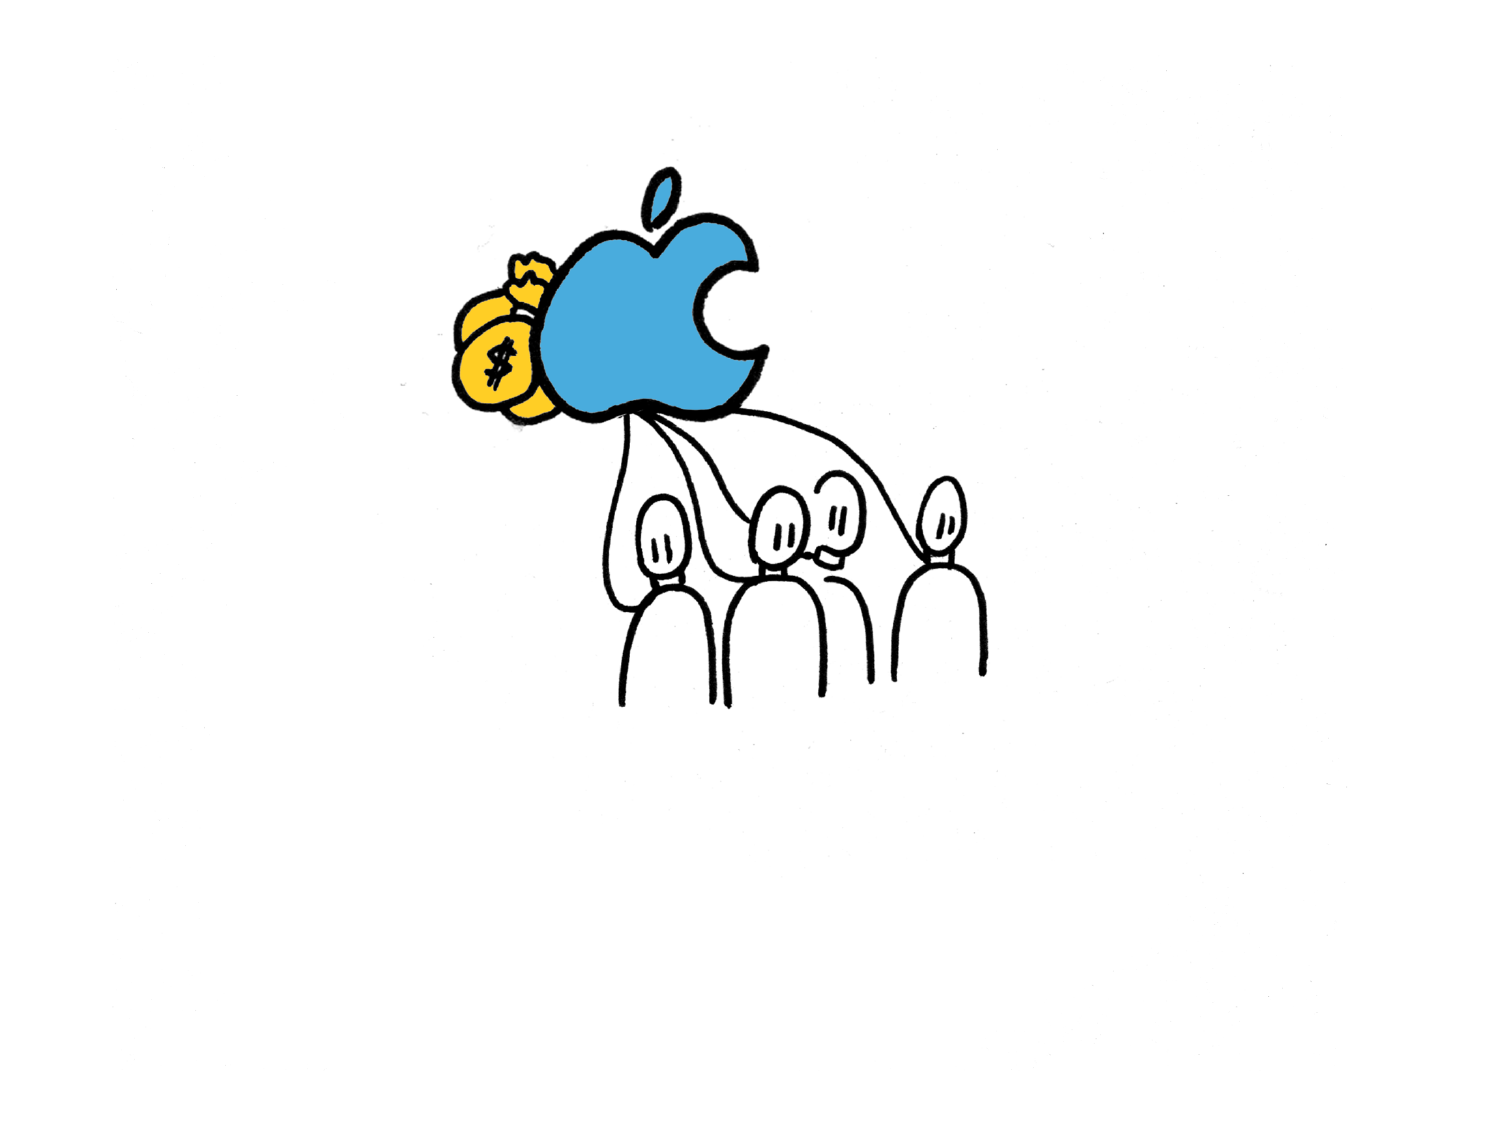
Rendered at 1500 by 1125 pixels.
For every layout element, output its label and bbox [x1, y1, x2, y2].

picture [112, 54, 1388, 1071]
